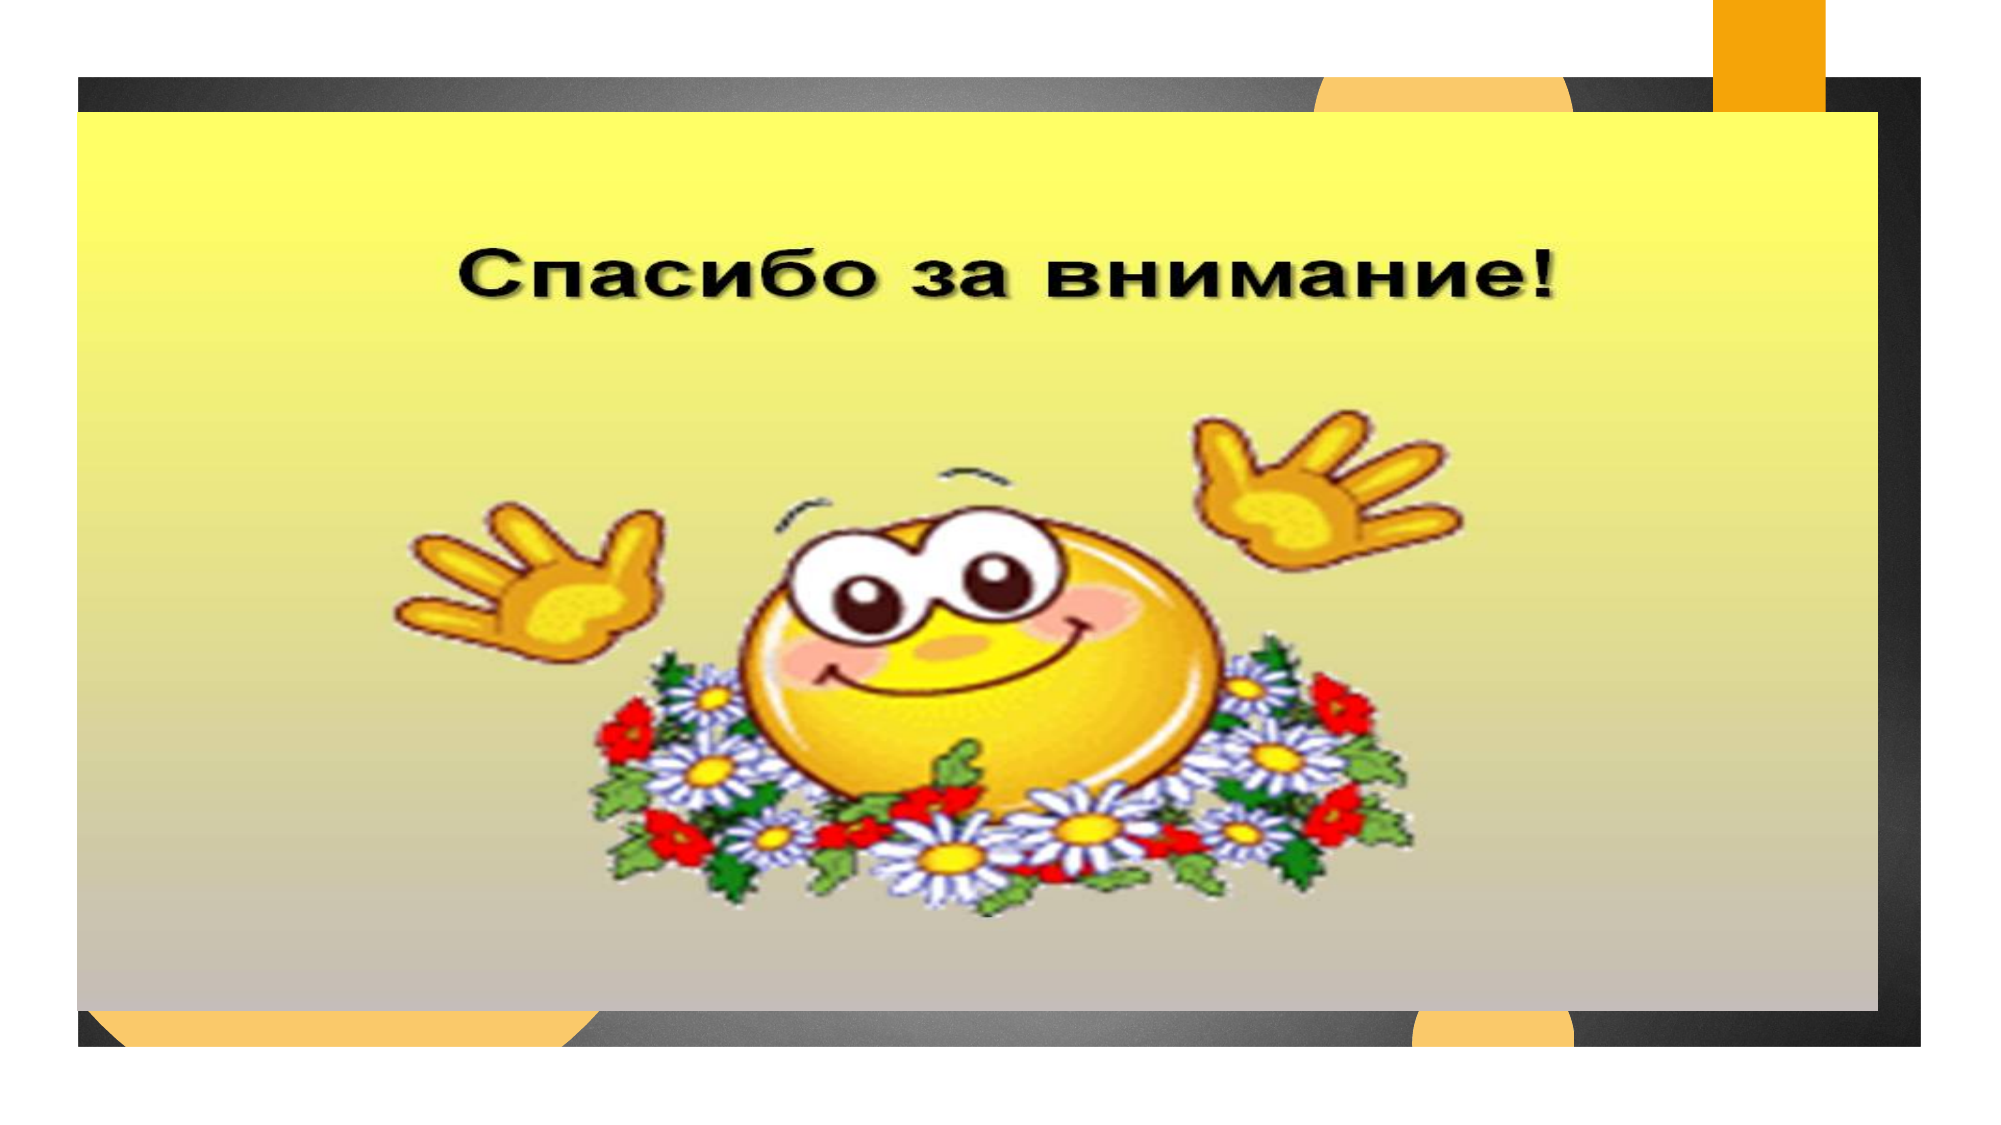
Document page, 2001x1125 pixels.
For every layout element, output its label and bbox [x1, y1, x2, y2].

picture [77, 78, 1920, 1046]
